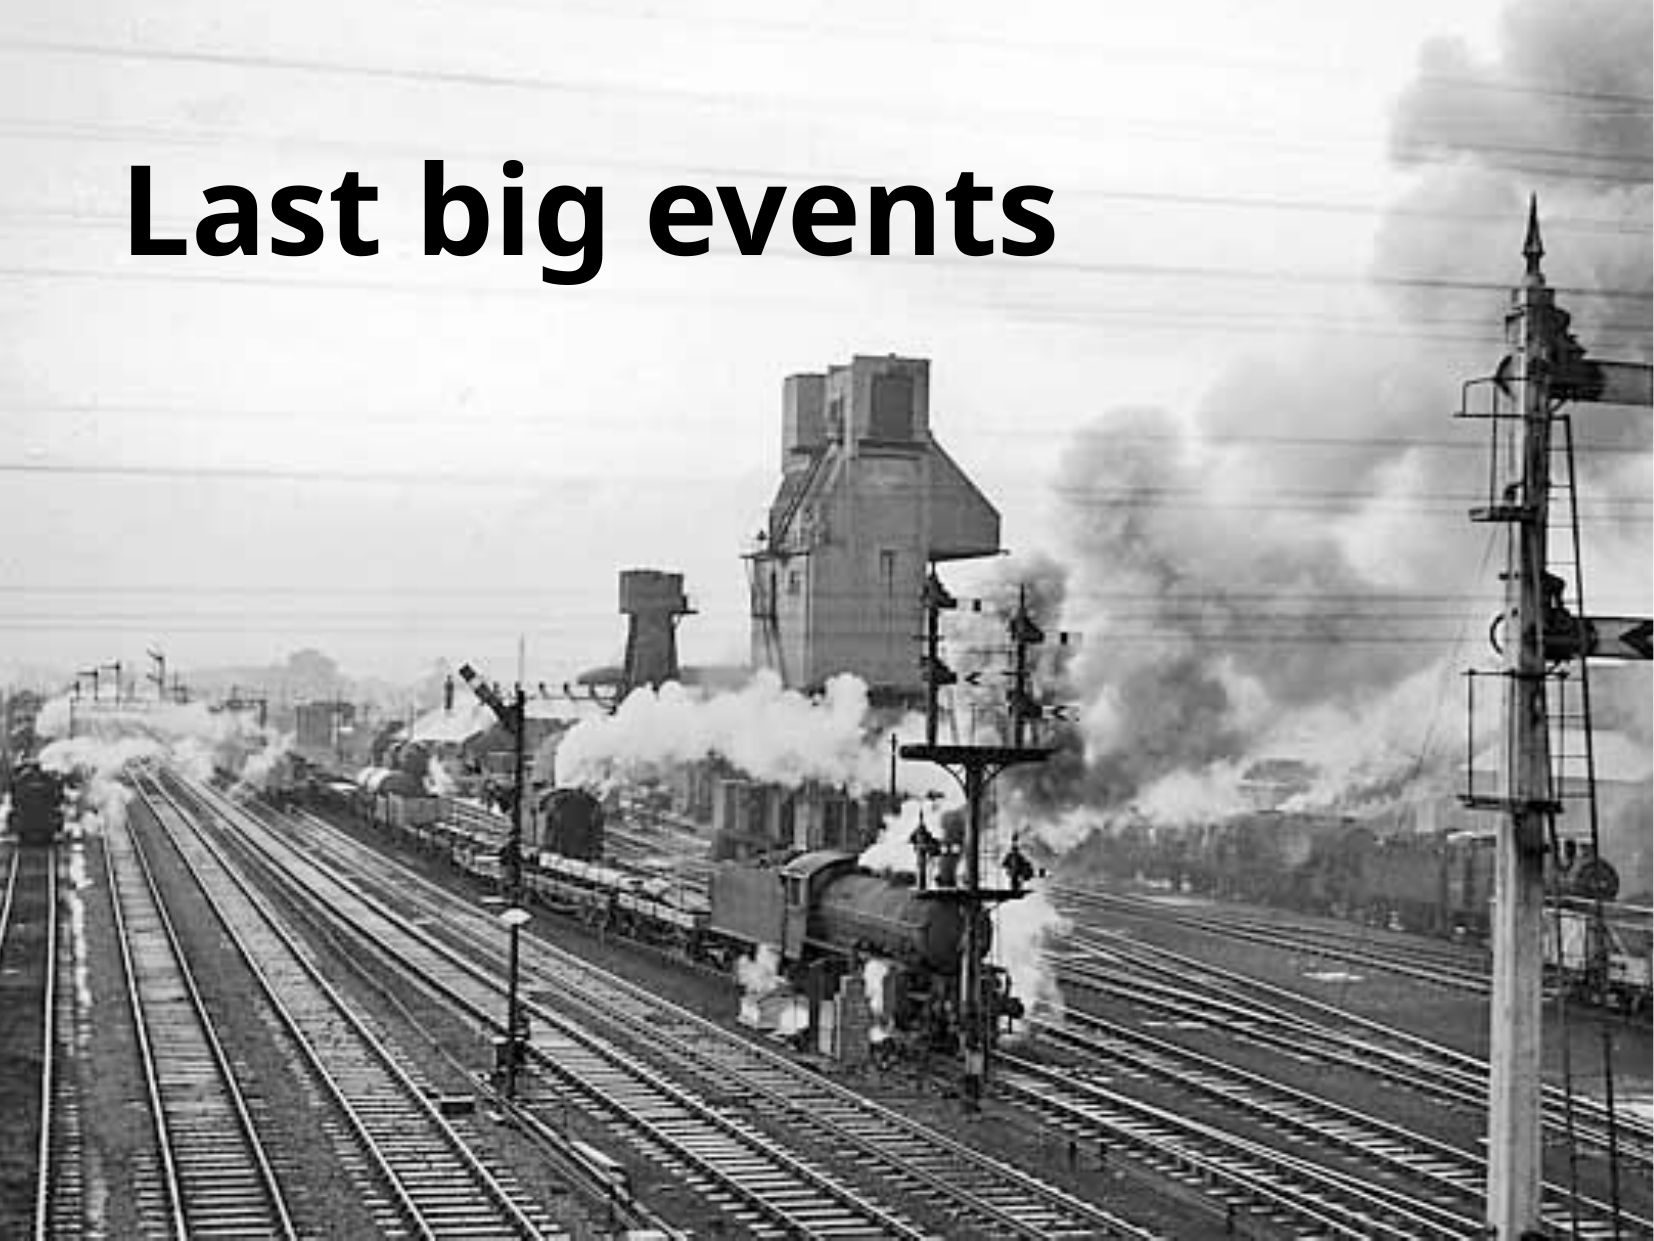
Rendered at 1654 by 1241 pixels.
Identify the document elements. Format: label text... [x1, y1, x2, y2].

picture [0, 0, 1654, 1241]
title Last big events [0, 118, 1359, 296]
